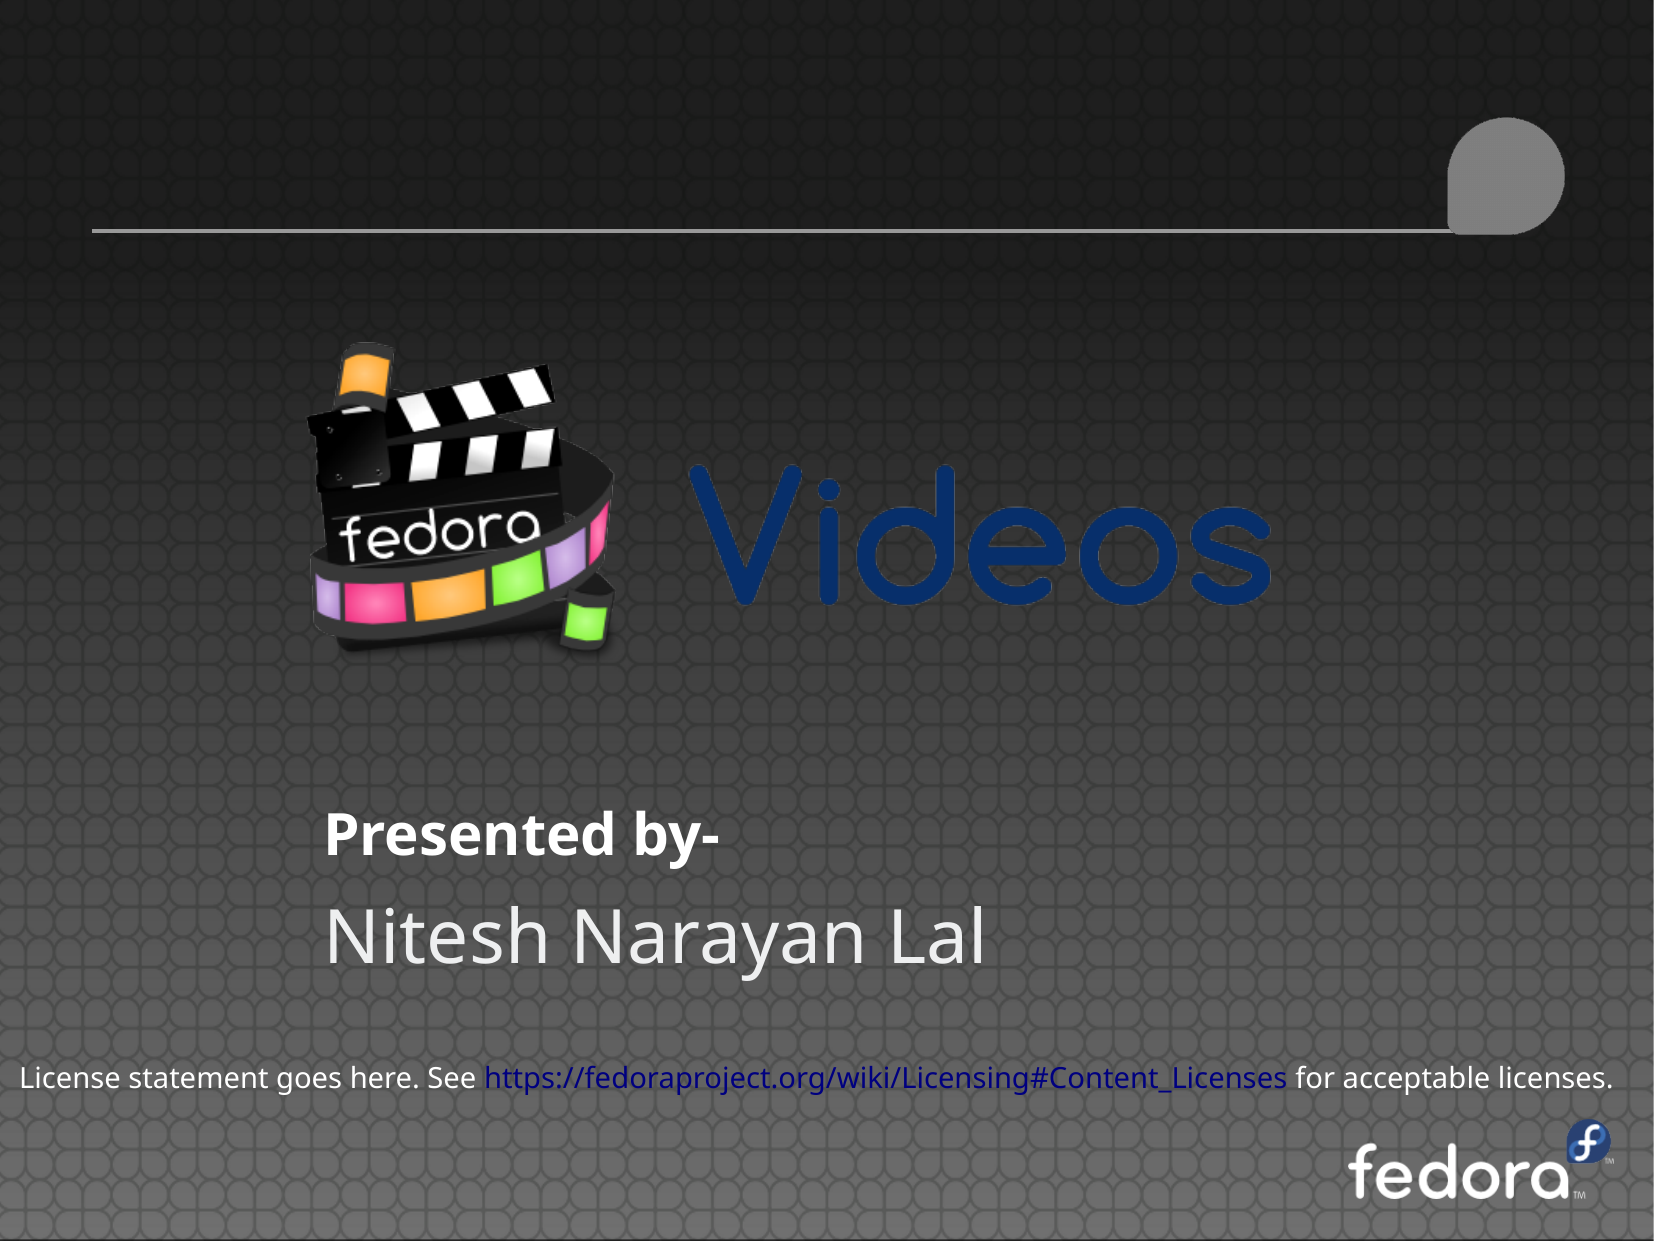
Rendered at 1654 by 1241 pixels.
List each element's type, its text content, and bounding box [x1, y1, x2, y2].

picture [0, 0, 1654, 1241]
text_box License statement goes here. See https://fedoraproject.org/wiki/Licensing#Content_Licenses for acceptable licenses. [37, 1050, 1596, 1134]
text_box Presented by- [310, 785, 734, 874]
text_box Nitesh Narayan Lal [308, 875, 1060, 967]
